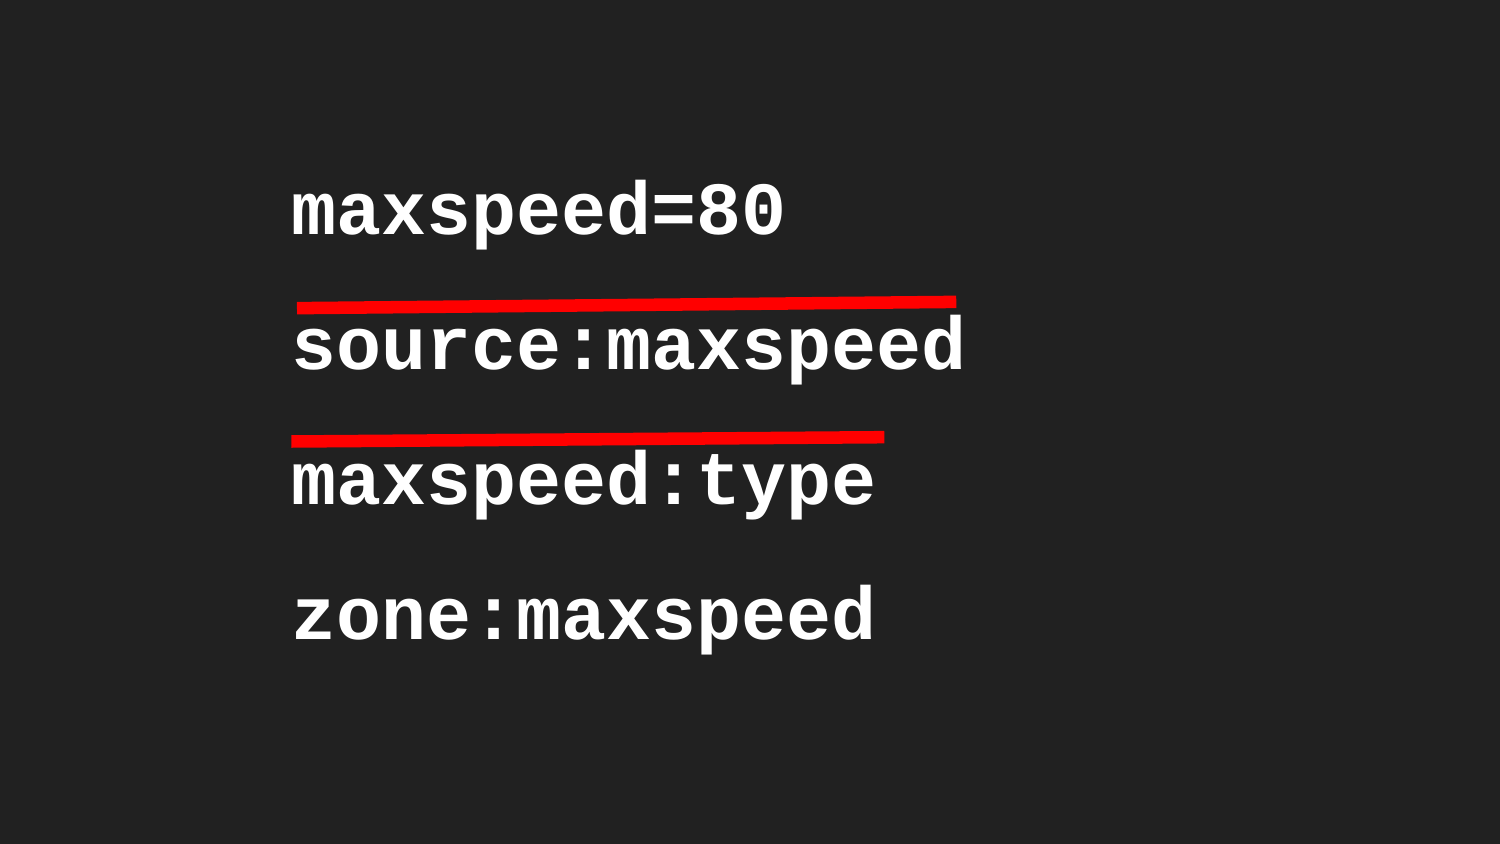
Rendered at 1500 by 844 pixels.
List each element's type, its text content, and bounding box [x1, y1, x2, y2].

title maxspeed=80 source:maxspeed maxspeed:type zone:maxspeed [51, 99, 1449, 755]
